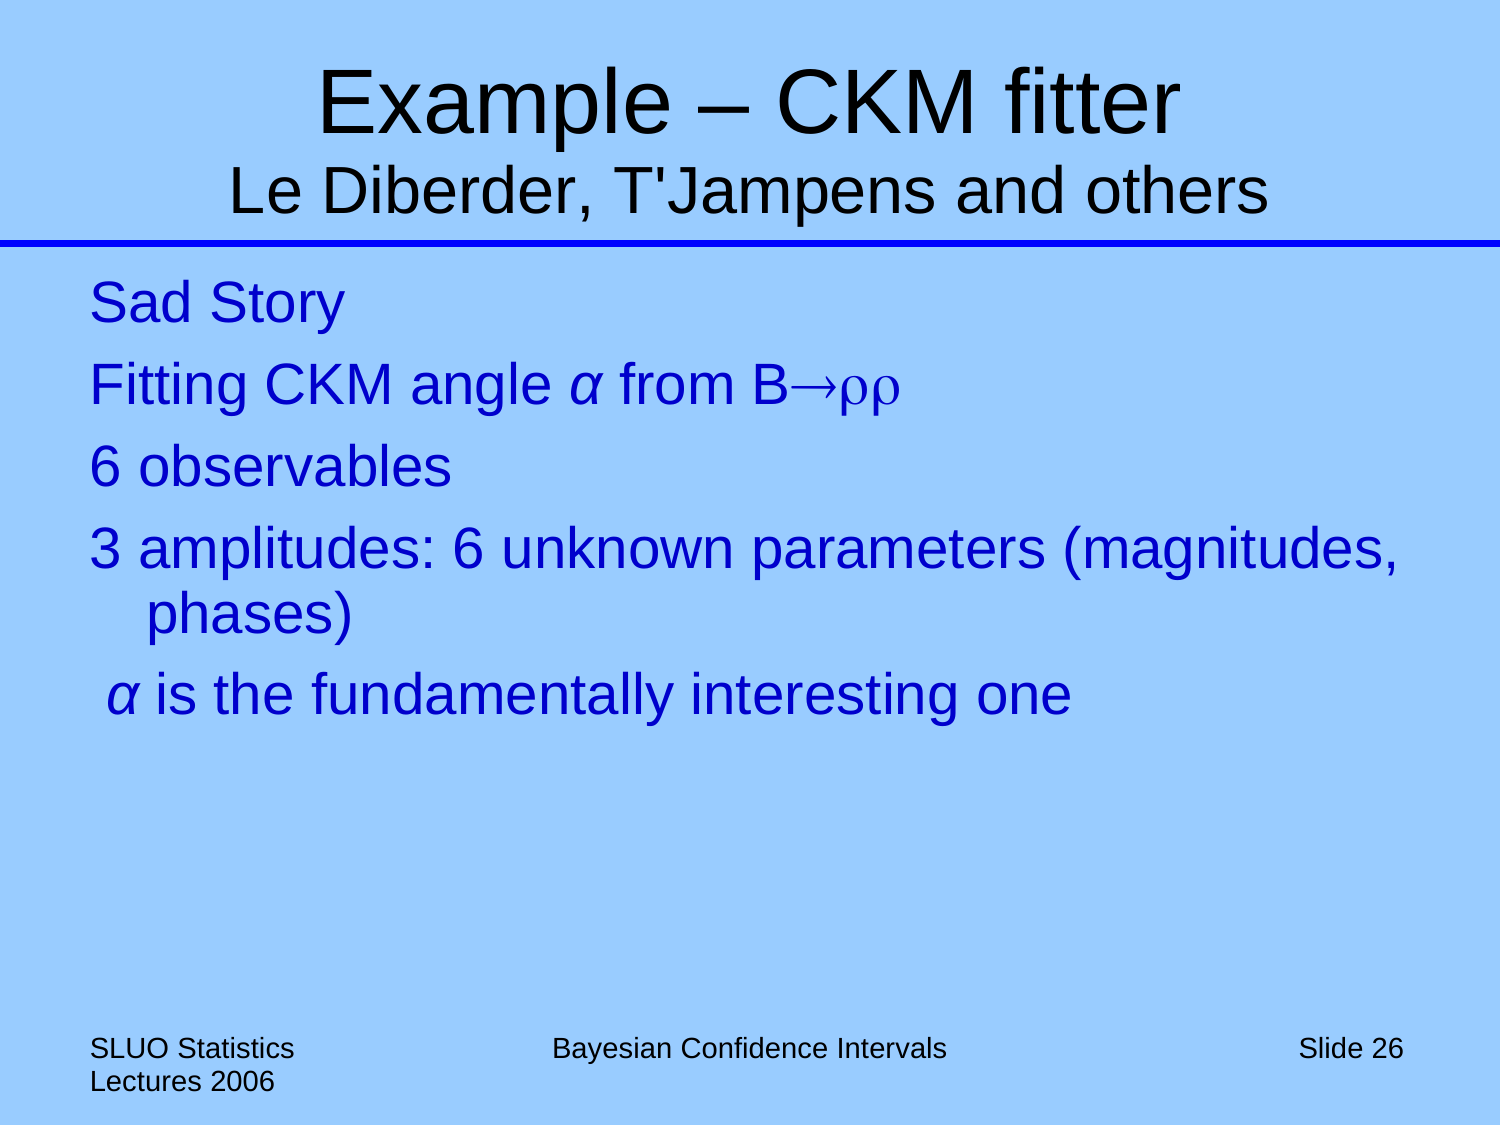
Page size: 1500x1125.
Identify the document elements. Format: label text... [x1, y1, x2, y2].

title Example – CKM fitter Le Diberder, T'Jampens and others [75, 42, 1426, 236]
text_box Sad Story Fitting CKM angle α from B 6 observables 3 amplitudes: 6 unknown parameters (magnitudes, phases) α is the fundamentally interesting one [75, 262, 1426, 1006]
